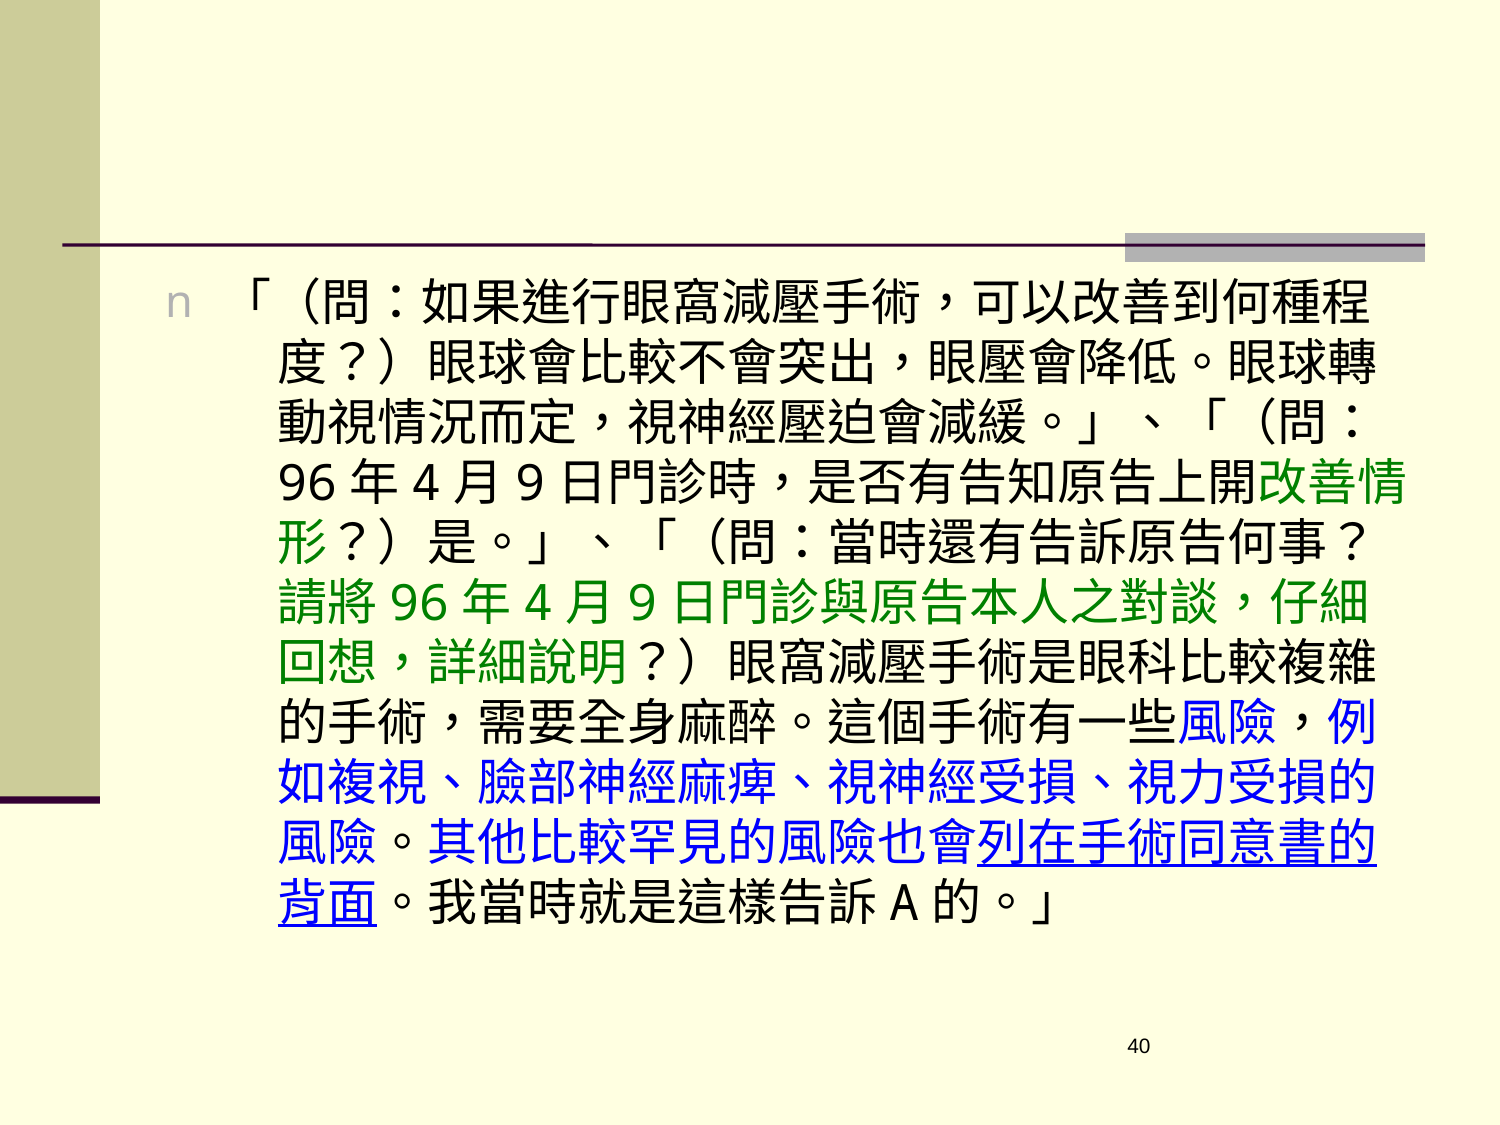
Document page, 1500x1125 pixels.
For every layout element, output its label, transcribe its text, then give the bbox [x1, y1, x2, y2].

list 「（問：如果進行眼窩減壓手術，可以改善到何種程度？）眼球會比較不會突出，眼壓會降低。眼球轉動視情況而定，視神經壓迫會減緩。」、「（問：96年4月9日門診時，是否有告知原告上開改善情形？）是。」、「（問：當時還有告訴原告何事？請將96年4月9日門診與原告本人之對談，仔細回想，詳細說明？）眼窩減壓手術是眼科比較複雜的手術，需要全身麻醉。這個手術有一些風險，例如複視、臉部神經麻痺、視神經受損、視力受損的風險。其他比較罕見的風險也會列在手術同意書的背面。我當時就是這樣告訴A的。」 [150, 262, 1426, 1006]
text_box [1112, 1025, 1426, 1101]
